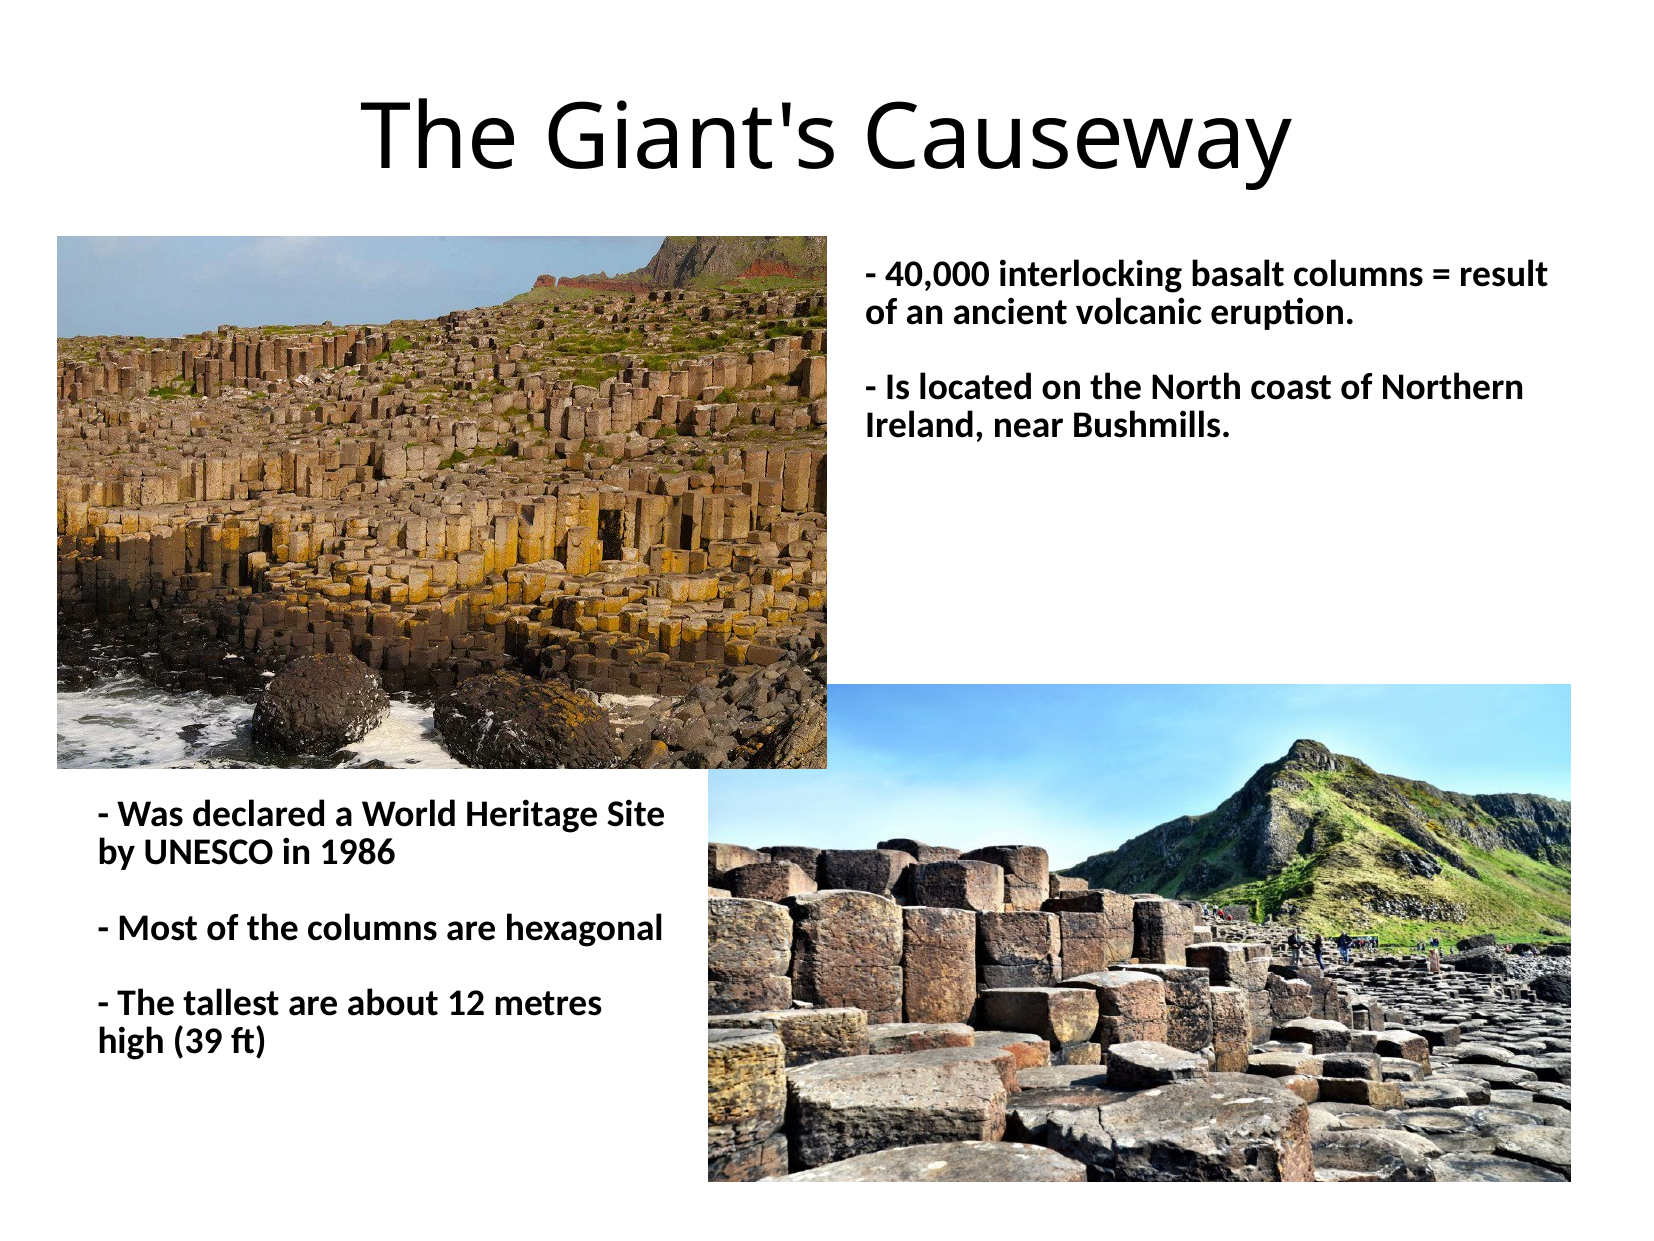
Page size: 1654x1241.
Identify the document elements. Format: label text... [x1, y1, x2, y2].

text_box - Was declared a World Heritage Site by UNESCO in 1986 - Most of the columns are hexagonal - The tallest are about 12 metres high (39 ft) [82, 791, 686, 1219]
text_box - 40,000 interlocking basalt columns = result of an ancient volcanic eruption. - Is located on the North coast of Northern Ireland, near Bushmills. [850, 251, 1571, 615]
title The Giant's Causeway [82, 29, 1571, 237]
picture [57, 236, 1571, 1182]
